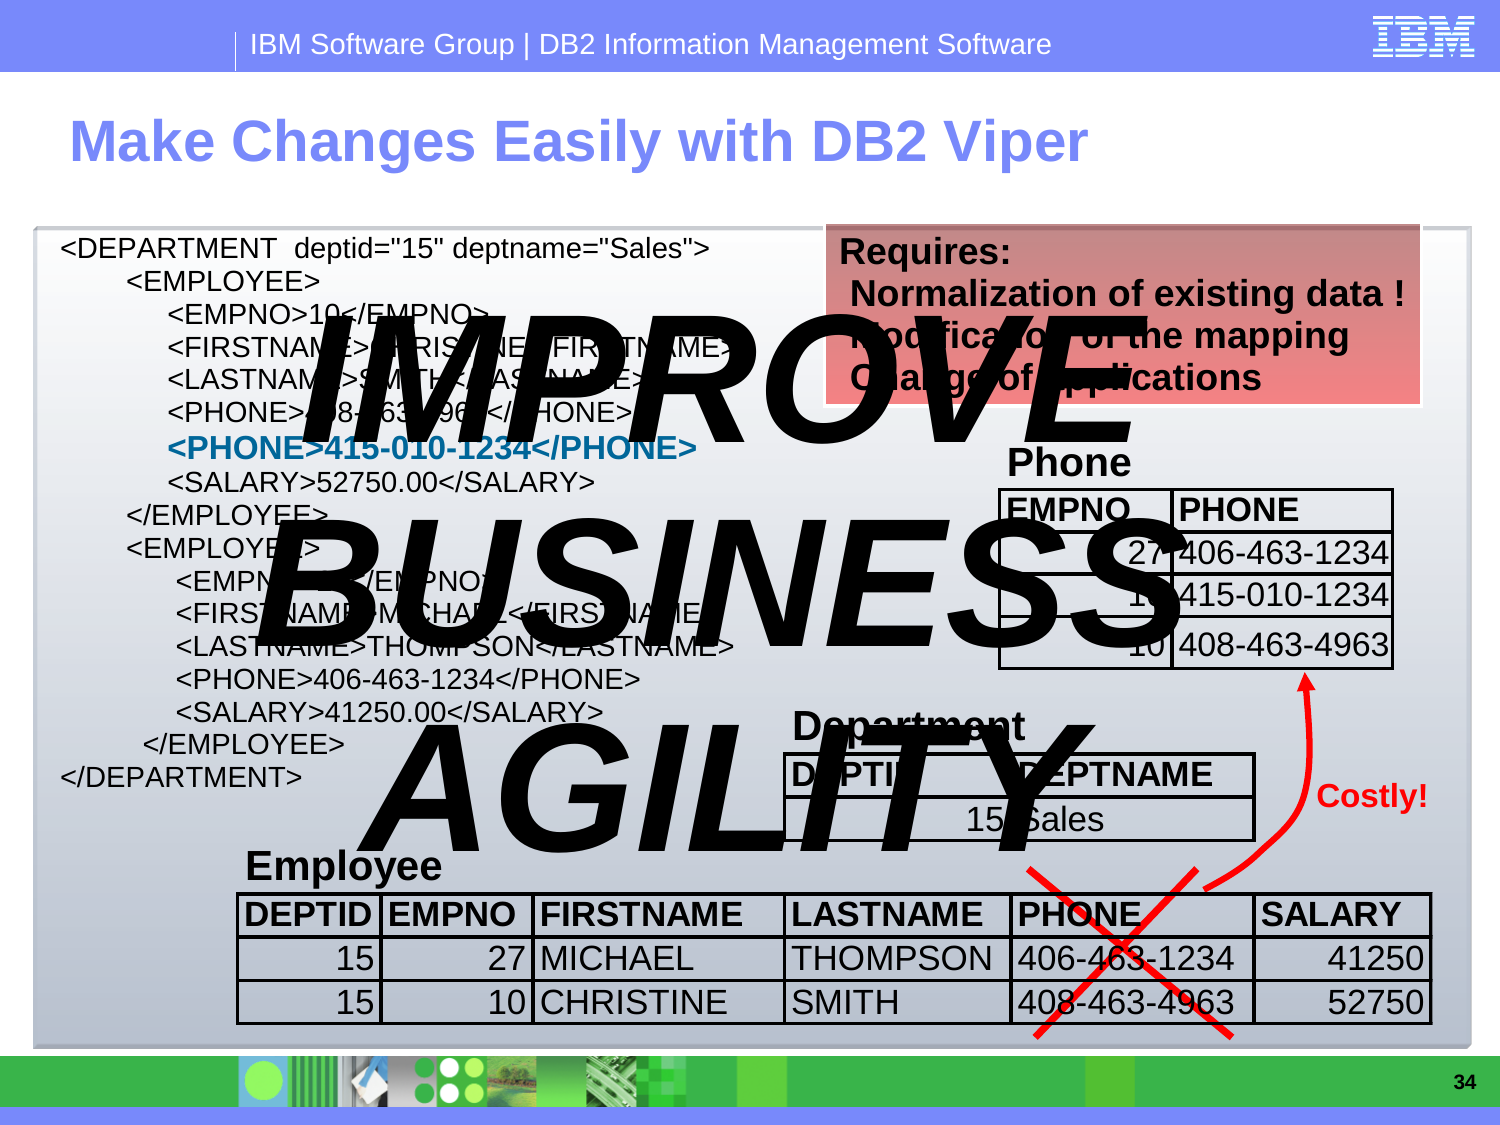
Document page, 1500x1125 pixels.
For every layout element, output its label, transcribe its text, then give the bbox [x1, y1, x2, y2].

text_box IMPROVE BUSINESS AGILITY [0, 268, 1445, 899]
text_box <DEPARTMENT deptid="15" deptname="Sales"> <EMPLOYEE> <EMPNO>10</EMPNO> <FIRSTNAME>CHRISTINE</FIRSTNAME> <LASTNAME>SMITH</LASTNAME> <PHONE>408-463-4963</PHONE> <PHONE>415-010-1234</PHONE> <SALARY>52750.00</SALARY> </EMPLOYEE> <EMPLOYEE> <EMPNO>27</EMPNO> <FIRSTNAME>MICHAEL</FIRSTNAME> <LASTNAME>THOMPSON</LASTNAME> <PHONE>406-463-1234</PHONE> <SALARY>41250.00</SALARY> </EMPLOYEE> </DEPARTMENT> [45, 224, 774, 268]
text_box Requires: Normalization of existing data ! Modification of the mapping Change of applications [824, 222, 1422, 268]
picture [235, 899, 1434, 1026]
picture [0, 1056, 1500, 1107]
title Make Changes Easily with DB2 Viper [54, 104, 1371, 183]
